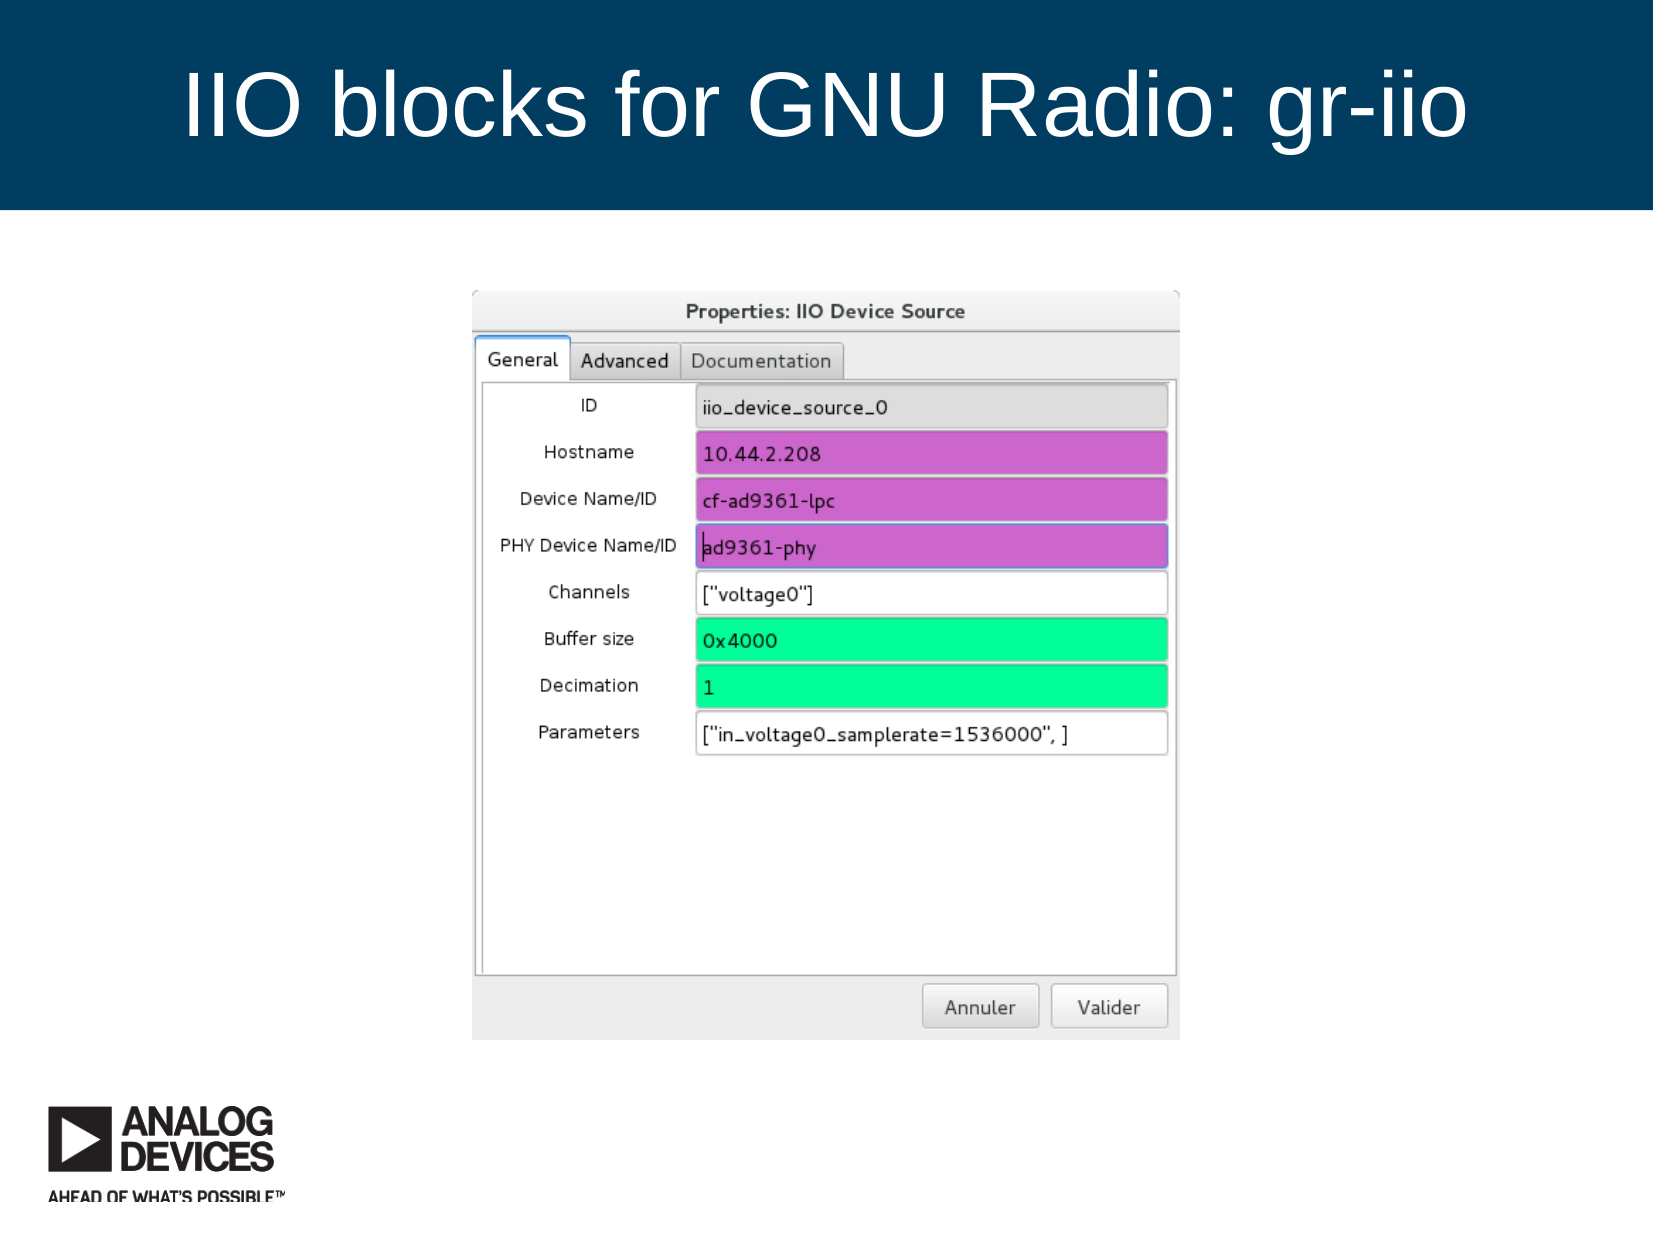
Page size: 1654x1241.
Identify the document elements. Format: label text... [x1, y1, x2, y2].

picture [472, 290, 1180, 1040]
title IIO blocks for GNU Radio: gr-iio [0, 0, 1653, 211]
